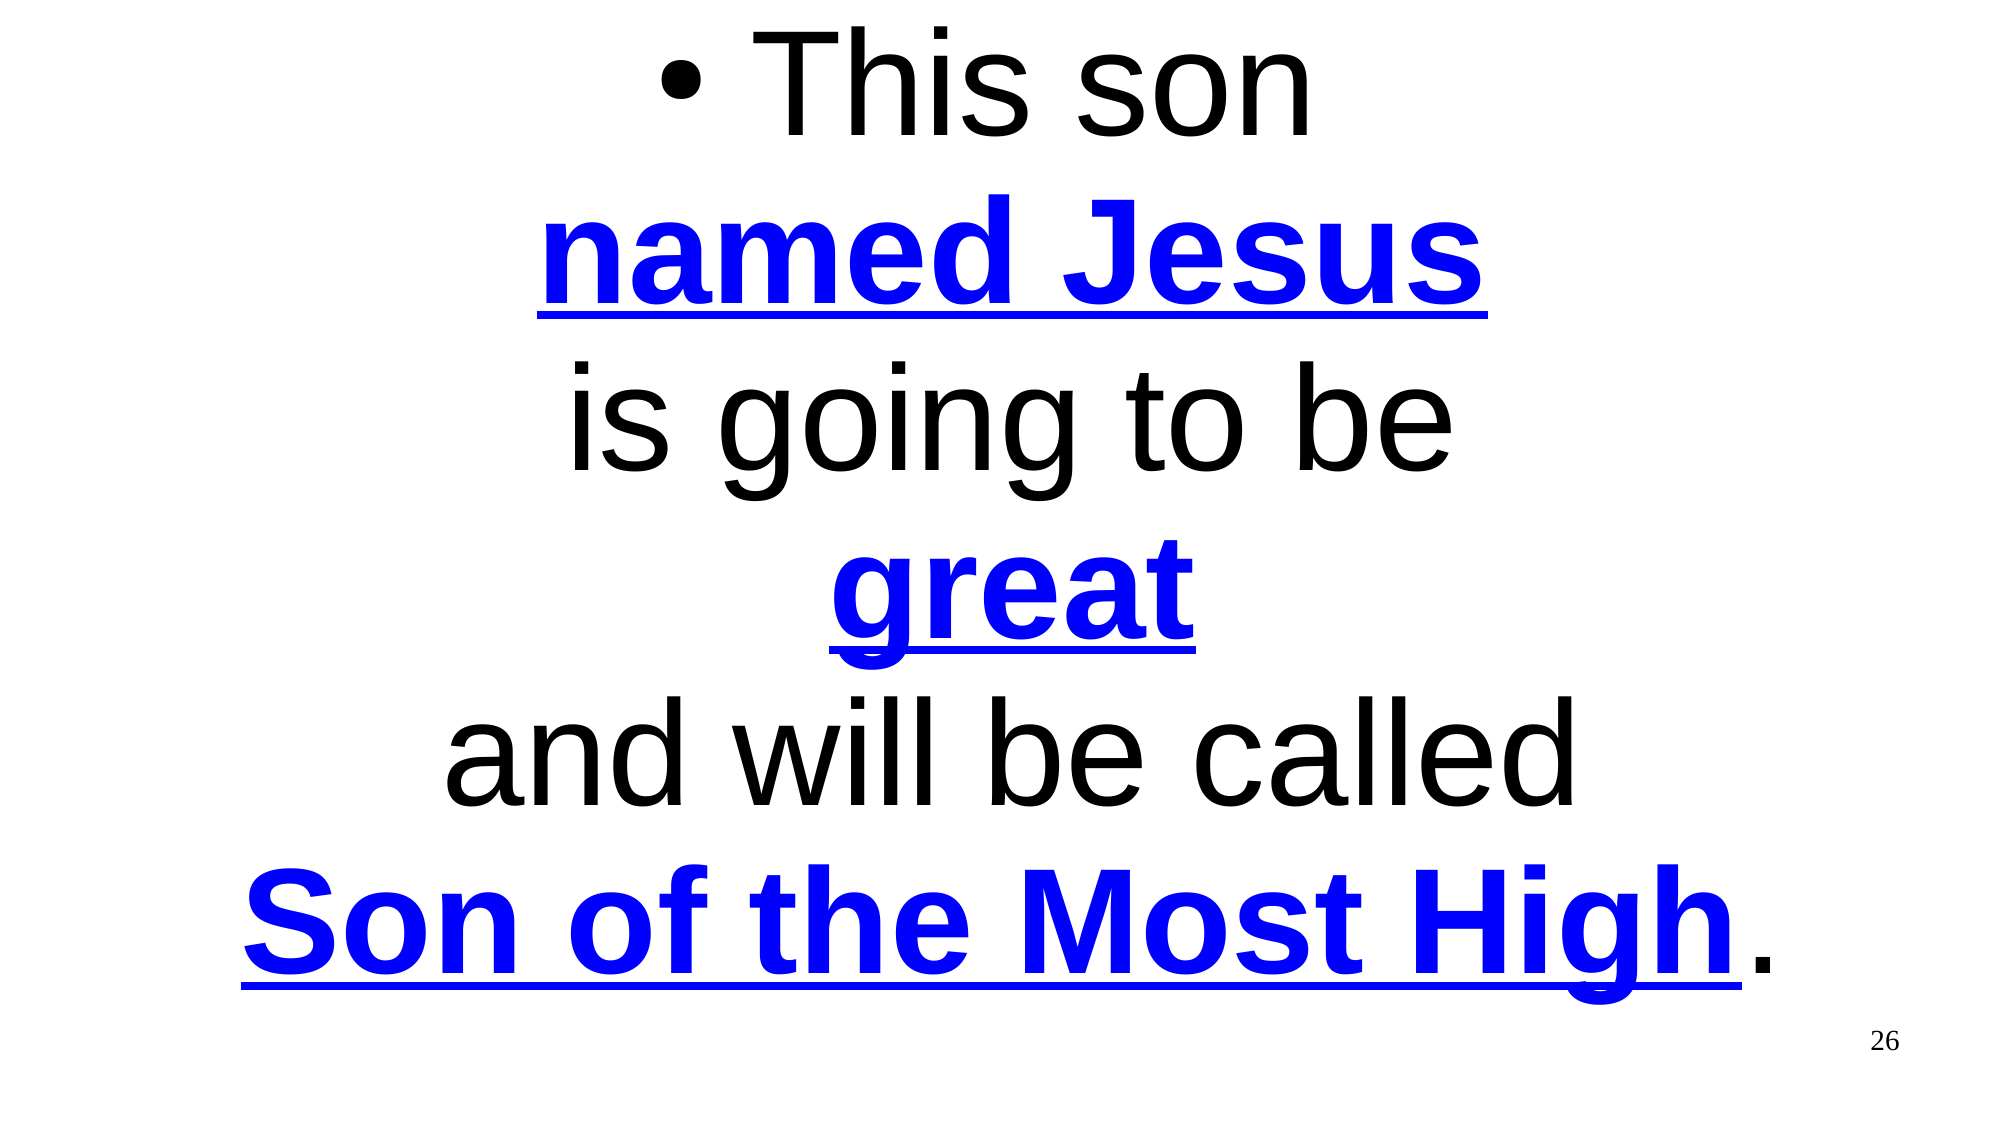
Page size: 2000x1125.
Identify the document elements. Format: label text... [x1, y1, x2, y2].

list This son named Jesus is going to be great and will be called Son of the Most High. [0, 0, 1996, 1123]
